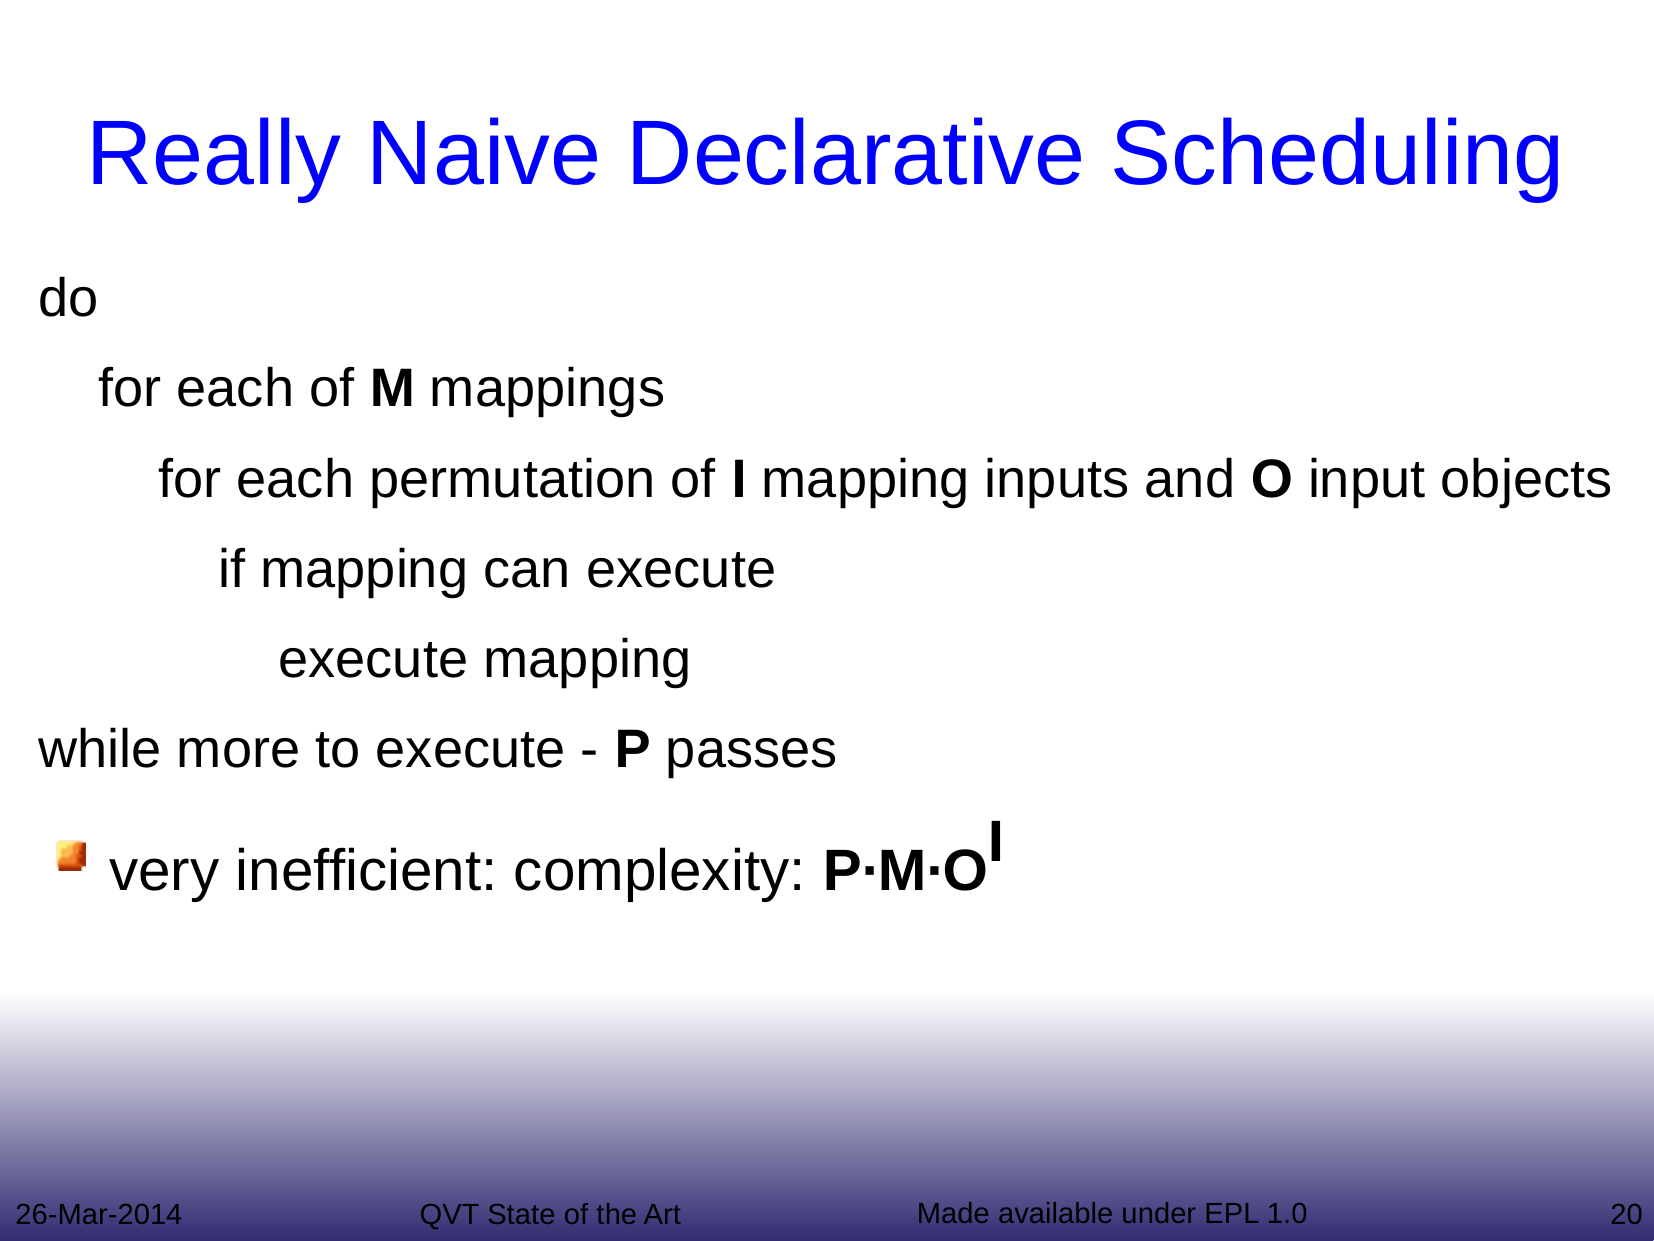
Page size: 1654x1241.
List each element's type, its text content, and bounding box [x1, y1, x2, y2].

list do for each of M mappings for each permutation of I mapping inputs and O input objects if mapping can execute execute mapping while more to execute - P passes very inefficient: complexity: P∙M∙OI [38, 267, 1617, 1087]
title Really Naive Declarative Scheduling [82, 49, 1571, 257]
